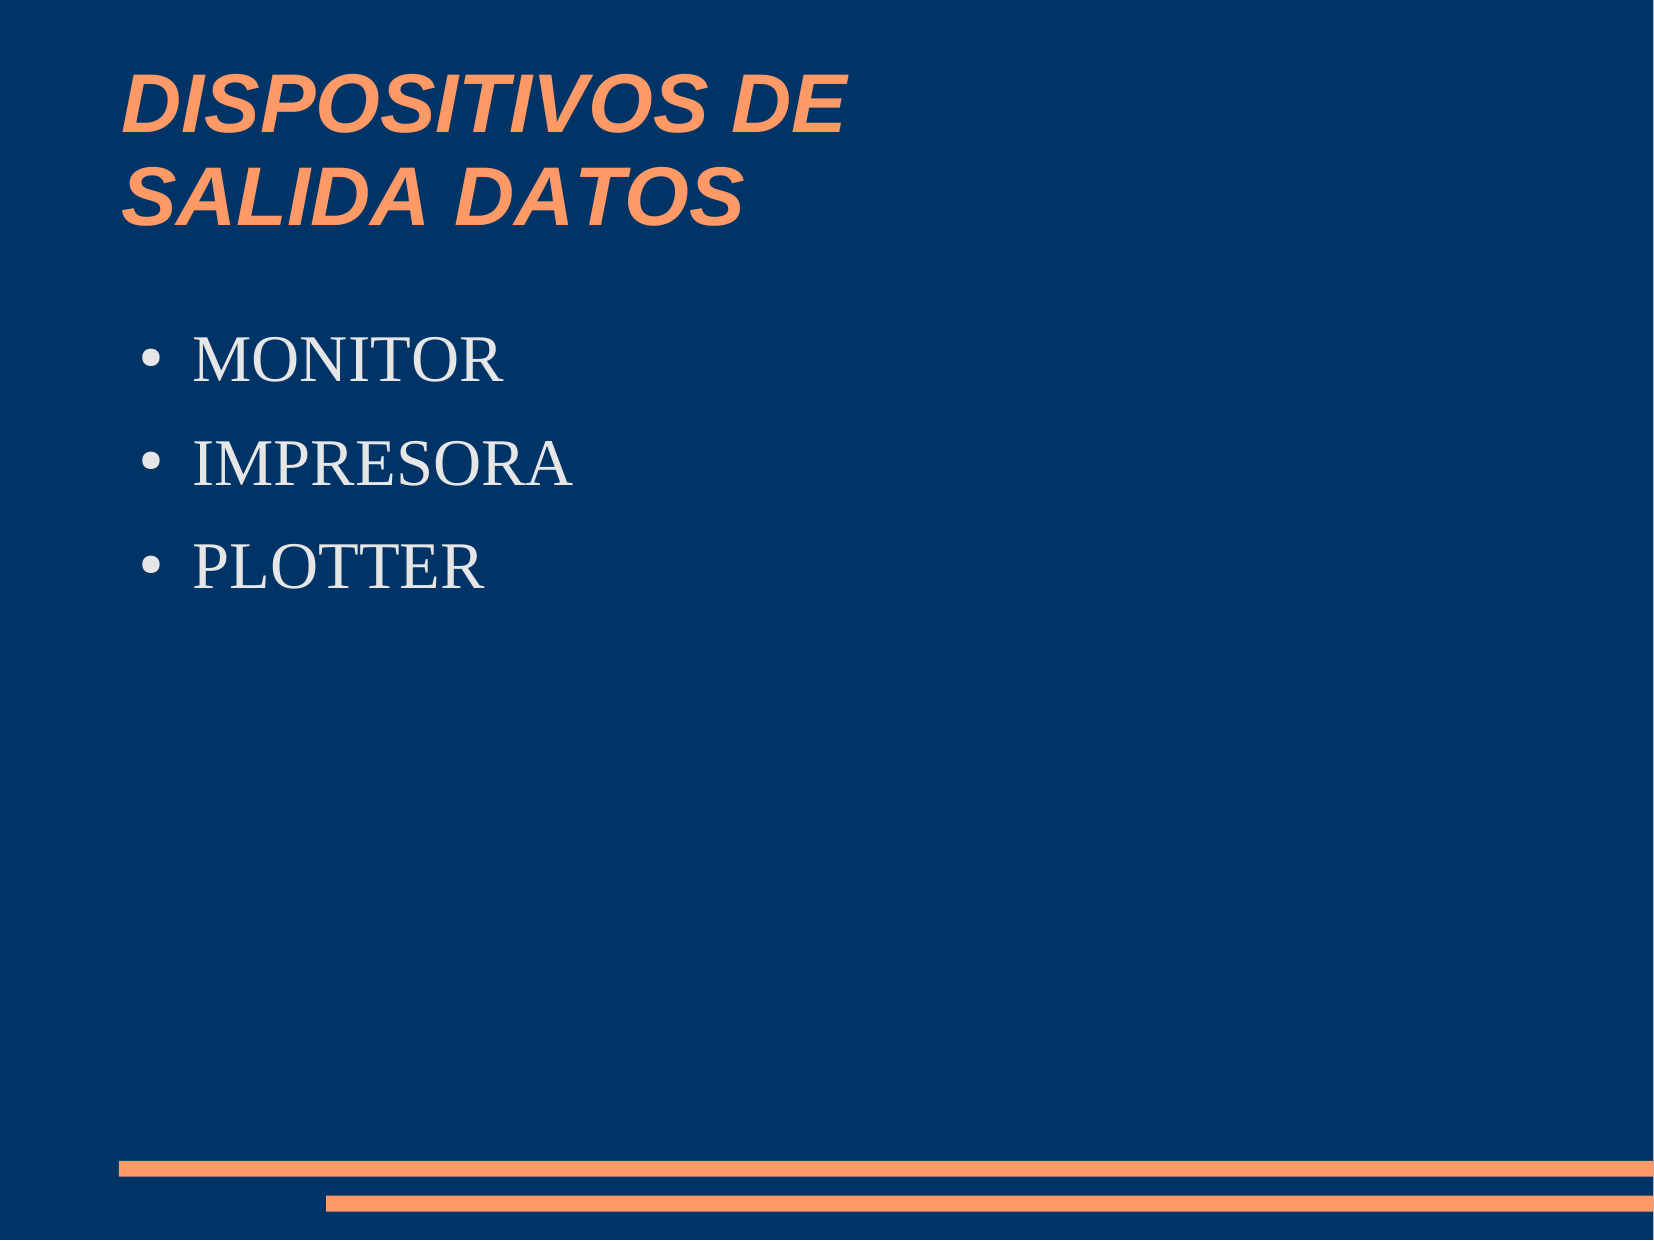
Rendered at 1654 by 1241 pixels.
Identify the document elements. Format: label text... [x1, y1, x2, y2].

list MONITOR IMPRESORA PLOTTER [121, 322, 1561, 1132]
title DISPOSITIVOS DE SALIDA DATOS [121, 44, 1534, 256]
